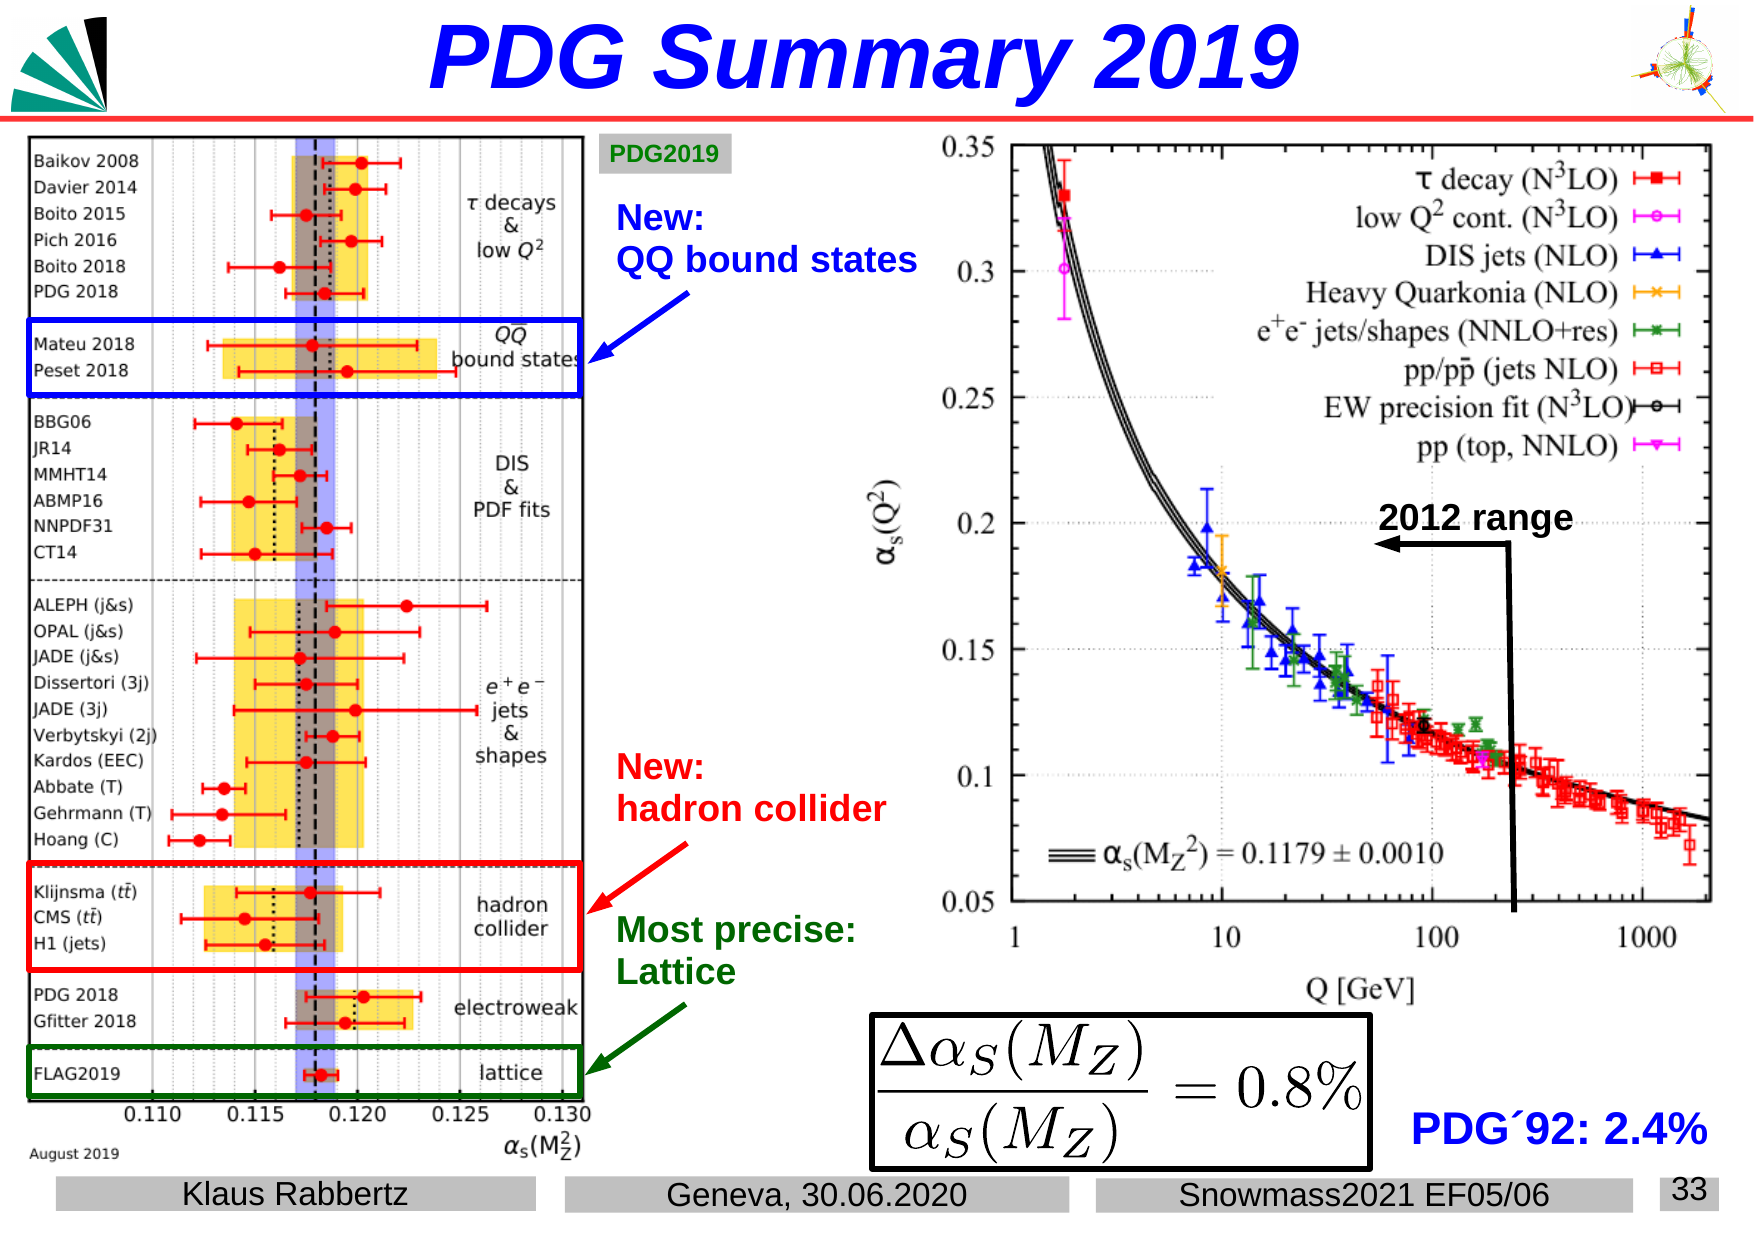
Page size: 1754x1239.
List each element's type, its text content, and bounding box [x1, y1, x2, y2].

text_box PDG´92: 2.4% [1399, 1096, 1721, 1160]
text_box New: QQ bound states [604, 190, 931, 287]
title PDG Summary 2019 [123, 0, 1606, 114]
text_box PDG2019 [599, 133, 732, 174]
text_box 2012 range [1366, 490, 1586, 545]
picture [859, 126, 1729, 1021]
text_box New: hadron collider [604, 739, 900, 836]
text_box Most precise: Lattice [604, 902, 870, 999]
picture [11, 17, 107, 113]
picture [875, 1017, 1367, 1166]
picture [16, 122, 599, 1169]
picture [1631, 5, 1739, 113]
